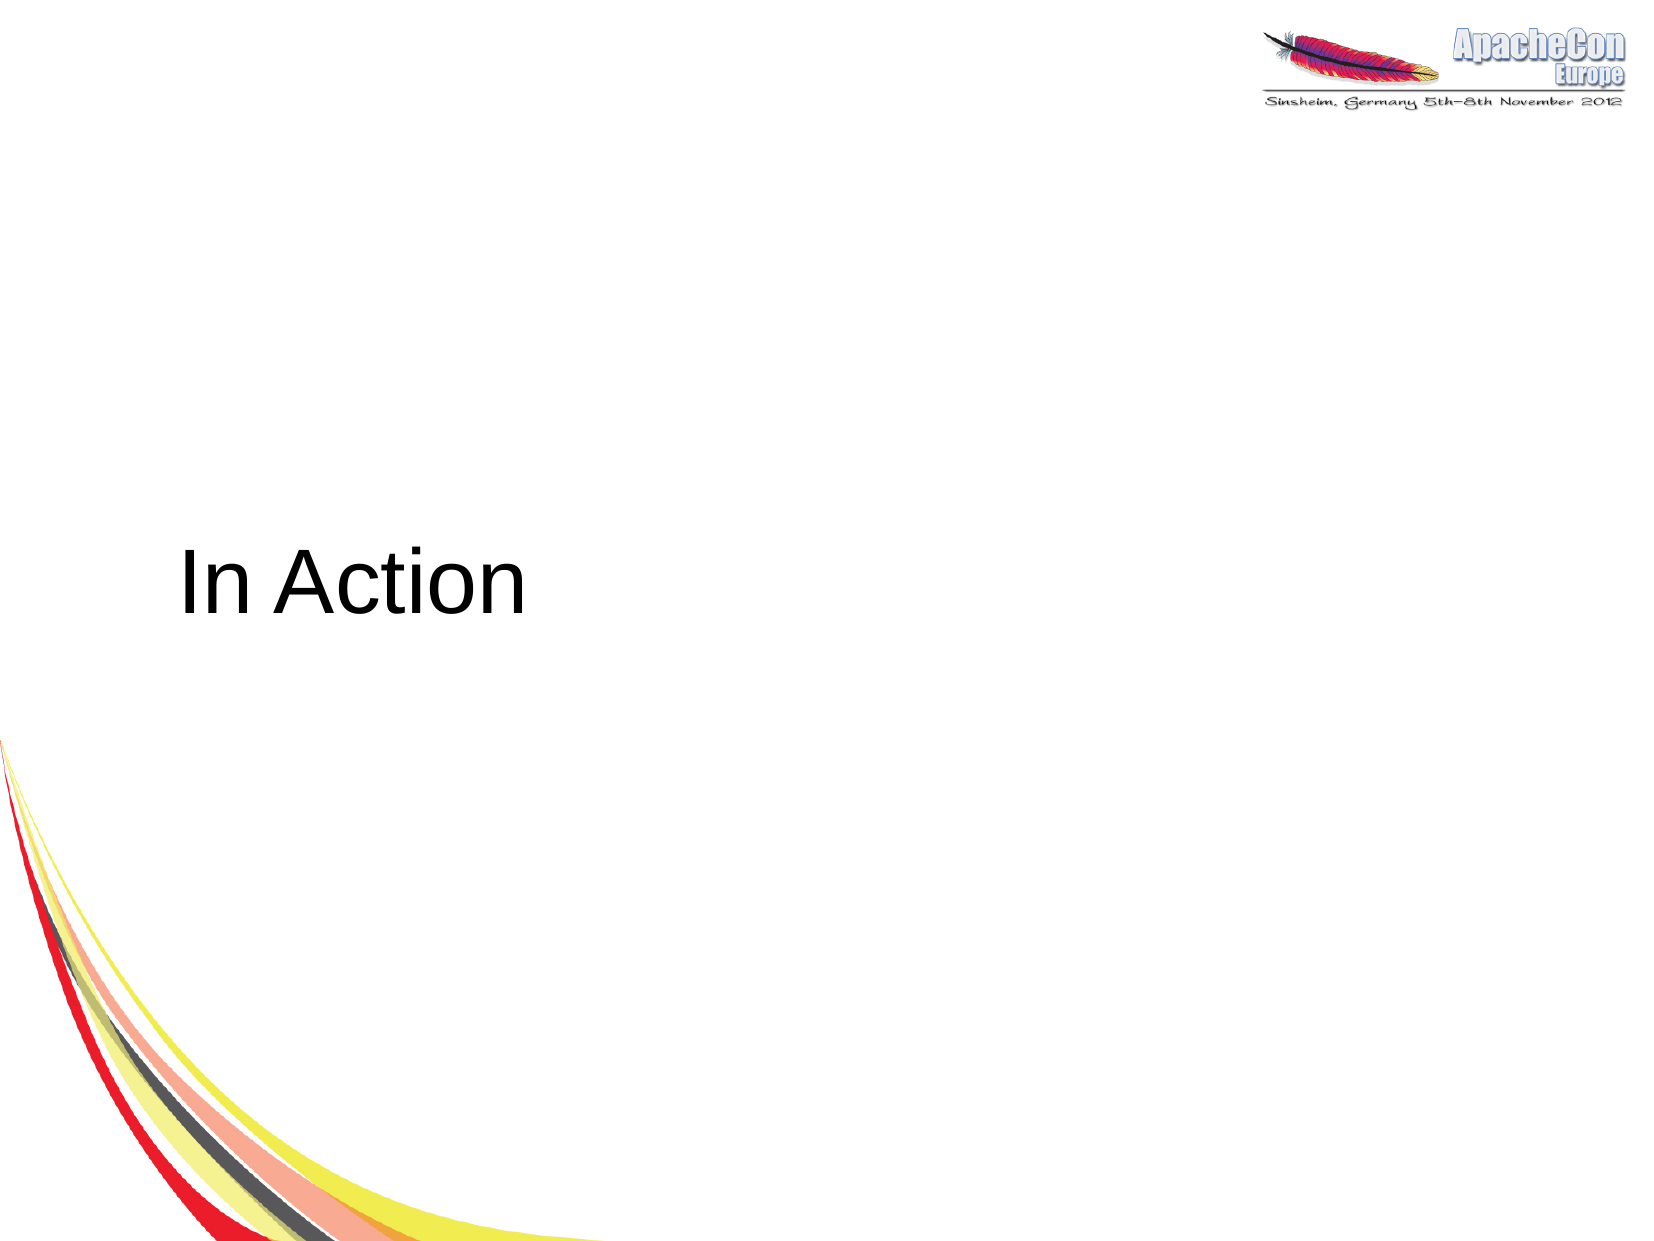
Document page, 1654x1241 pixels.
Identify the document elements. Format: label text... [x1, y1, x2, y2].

picture [0, 0, 1654, 1241]
title In Action [177, 530, 1536, 633]
